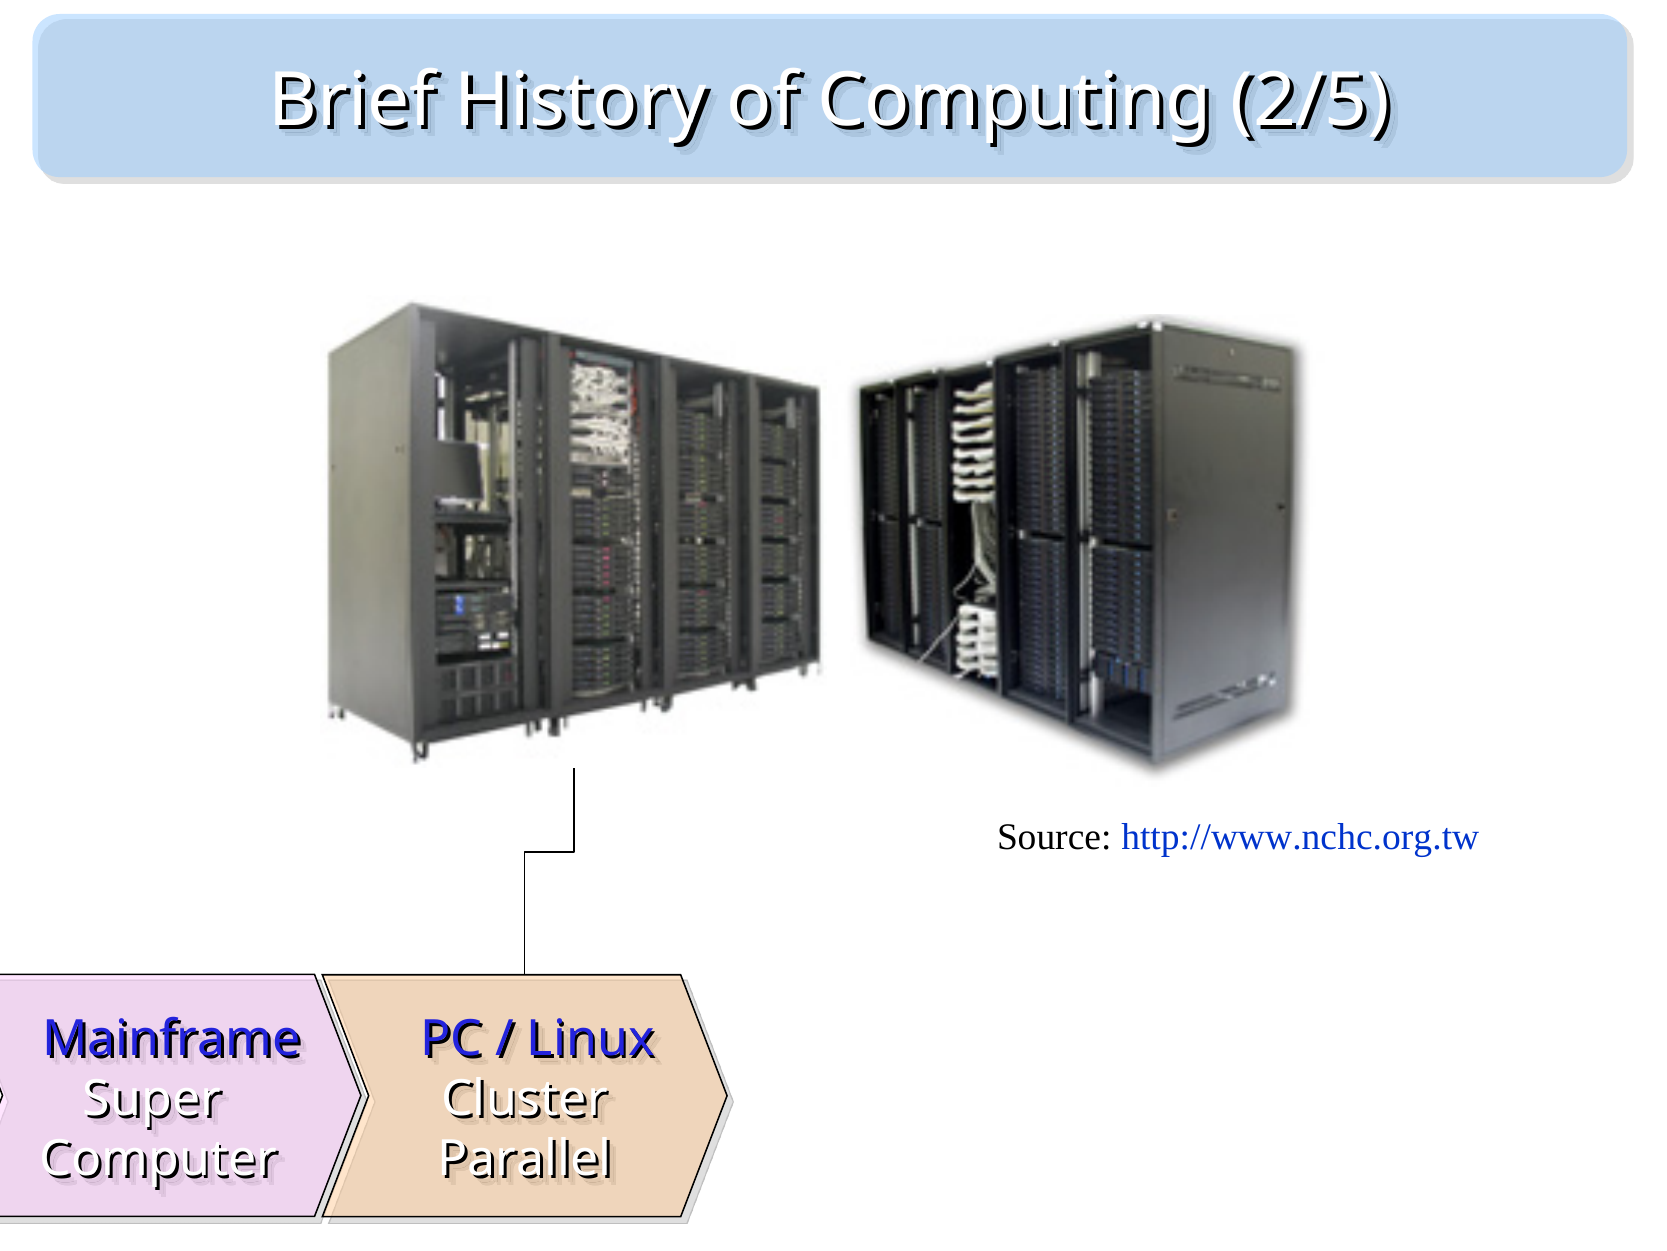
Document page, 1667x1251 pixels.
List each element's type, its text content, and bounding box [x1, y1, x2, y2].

picture [320, 295, 827, 768]
text_box Source: http://www.nchc.org.tw [982, 804, 1495, 865]
text_box Brief History of Computing (2/5) [32, 13, 1628, 178]
text_box Mainframe Super Computer [0, 974, 361, 1217]
picture [828, 314, 1328, 787]
text_box PC / Linux Cluster Parallel [322, 974, 728, 1217]
